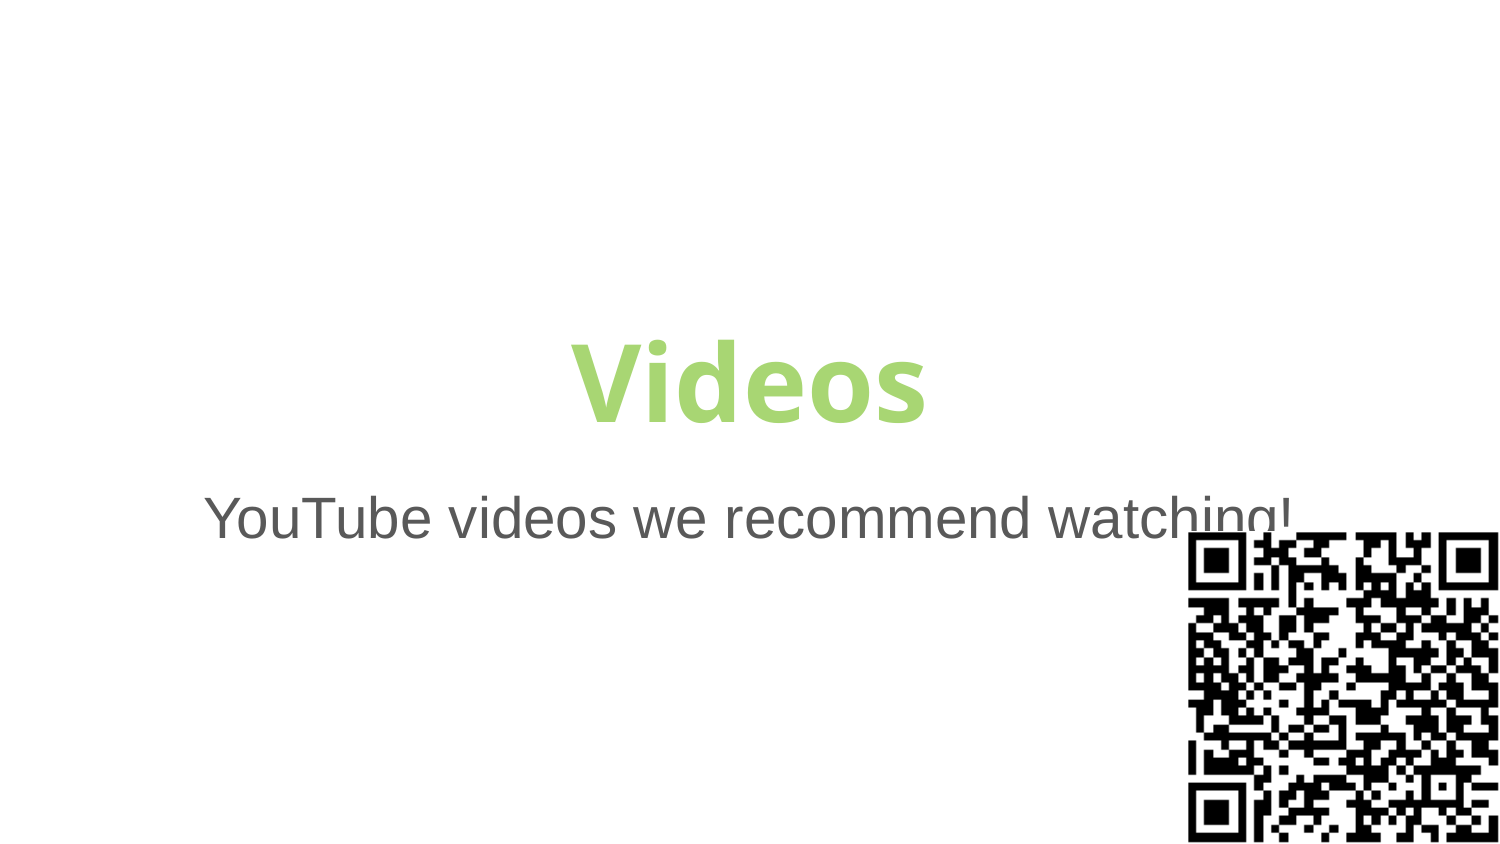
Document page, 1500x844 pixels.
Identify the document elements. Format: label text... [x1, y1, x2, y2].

picture [1187, 531, 1500, 844]
subtitle YouTube videos we recommend watching! [51, 464, 1449, 595]
title Videos [51, 122, 1449, 459]
